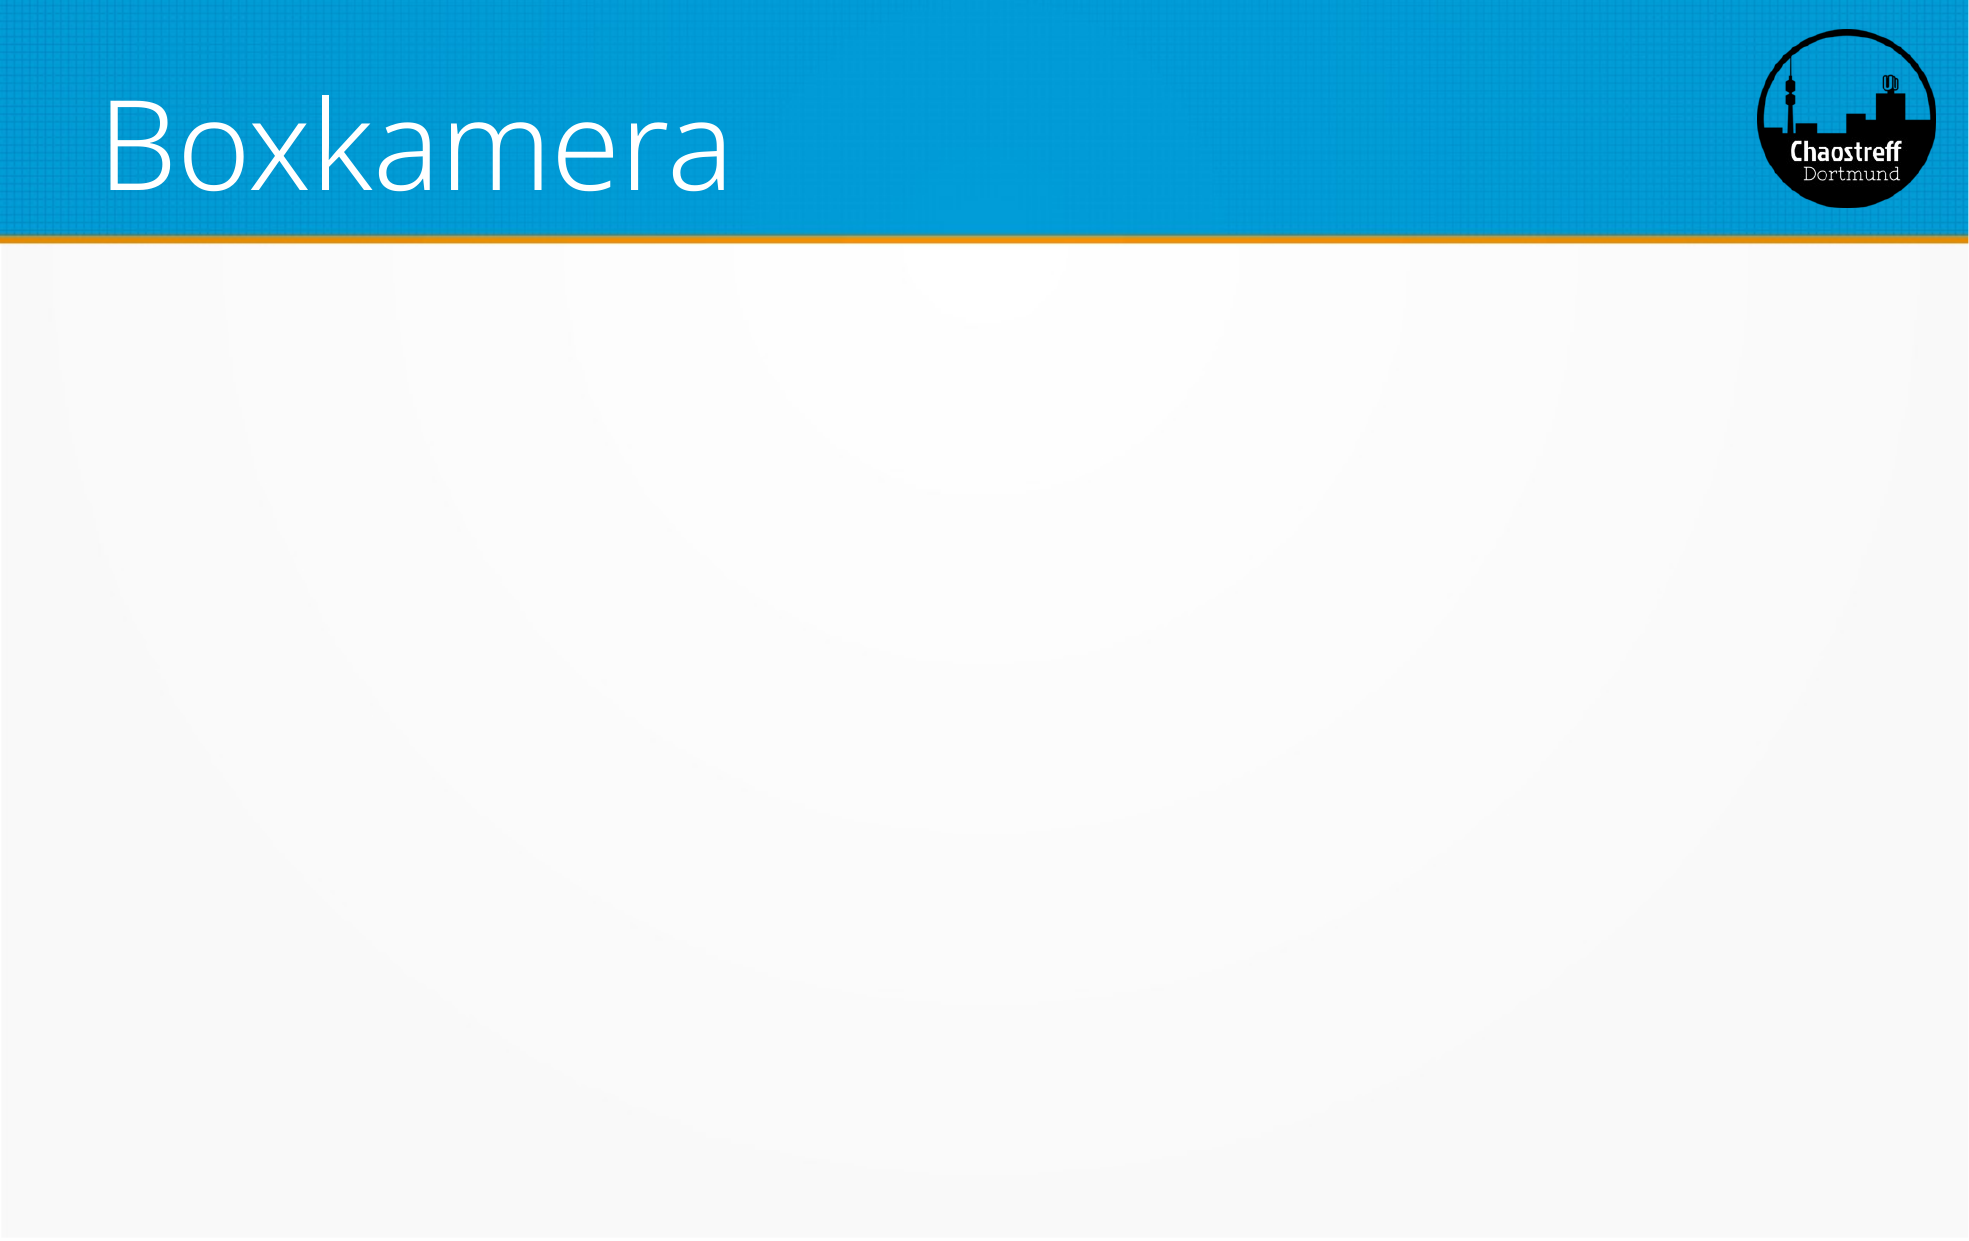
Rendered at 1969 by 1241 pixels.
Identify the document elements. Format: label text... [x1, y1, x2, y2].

picture [0, 233, 1969, 1241]
picture [1870, 34, 1935, 204]
title Boxkamera [98, 19, 1870, 227]
